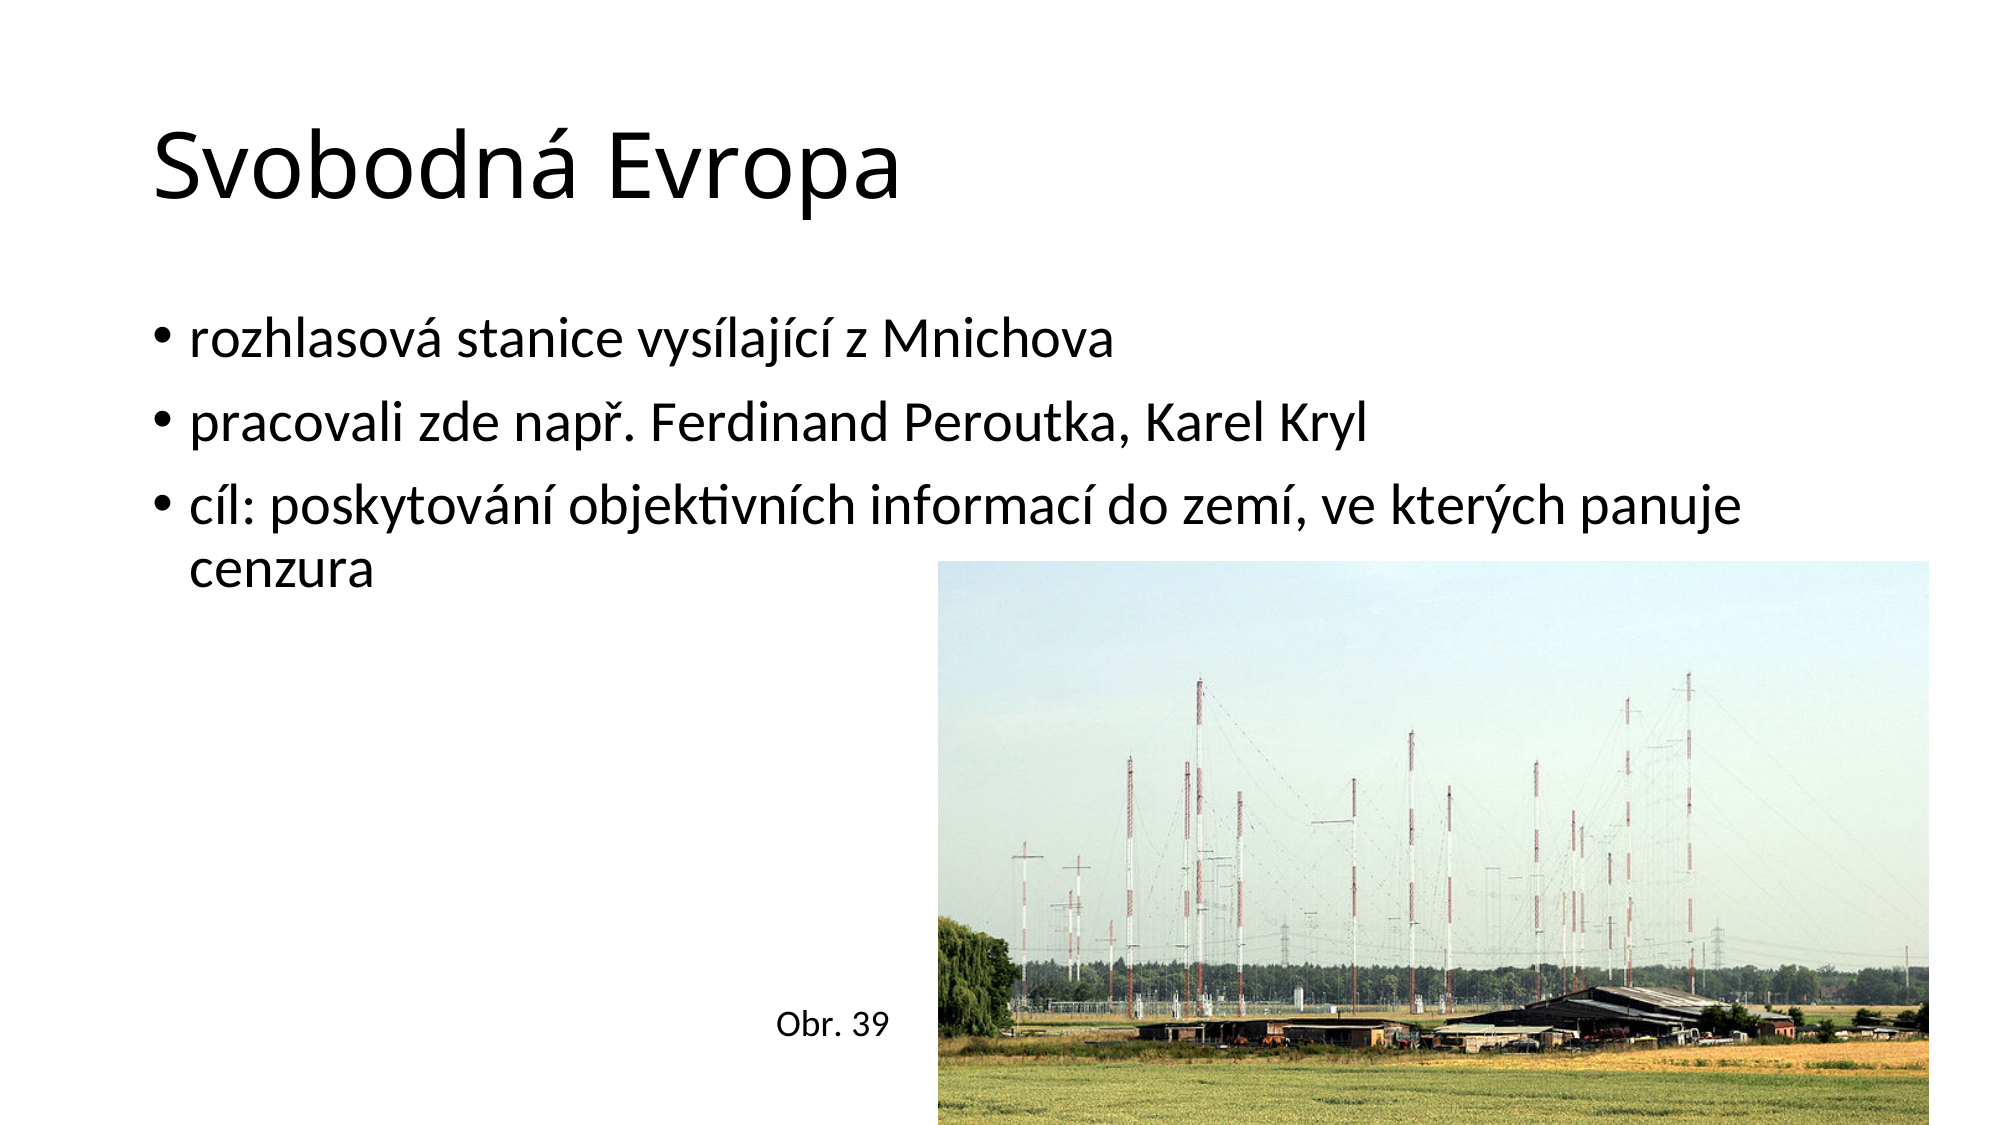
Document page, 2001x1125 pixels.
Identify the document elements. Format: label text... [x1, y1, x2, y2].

title Svobodná Evropa [137, 59, 1863, 278]
text_box Obr. 39 [761, 991, 971, 1053]
picture [938, 561, 1929, 1125]
list rozhlasová stanice vysílající z Mnichova pracovali zde např. Ferdinand Peroutka, Karel Kryl cíl: poskytování objektivních informací do zemí, ve kterých panuje cenzura [137, 299, 1863, 1014]
